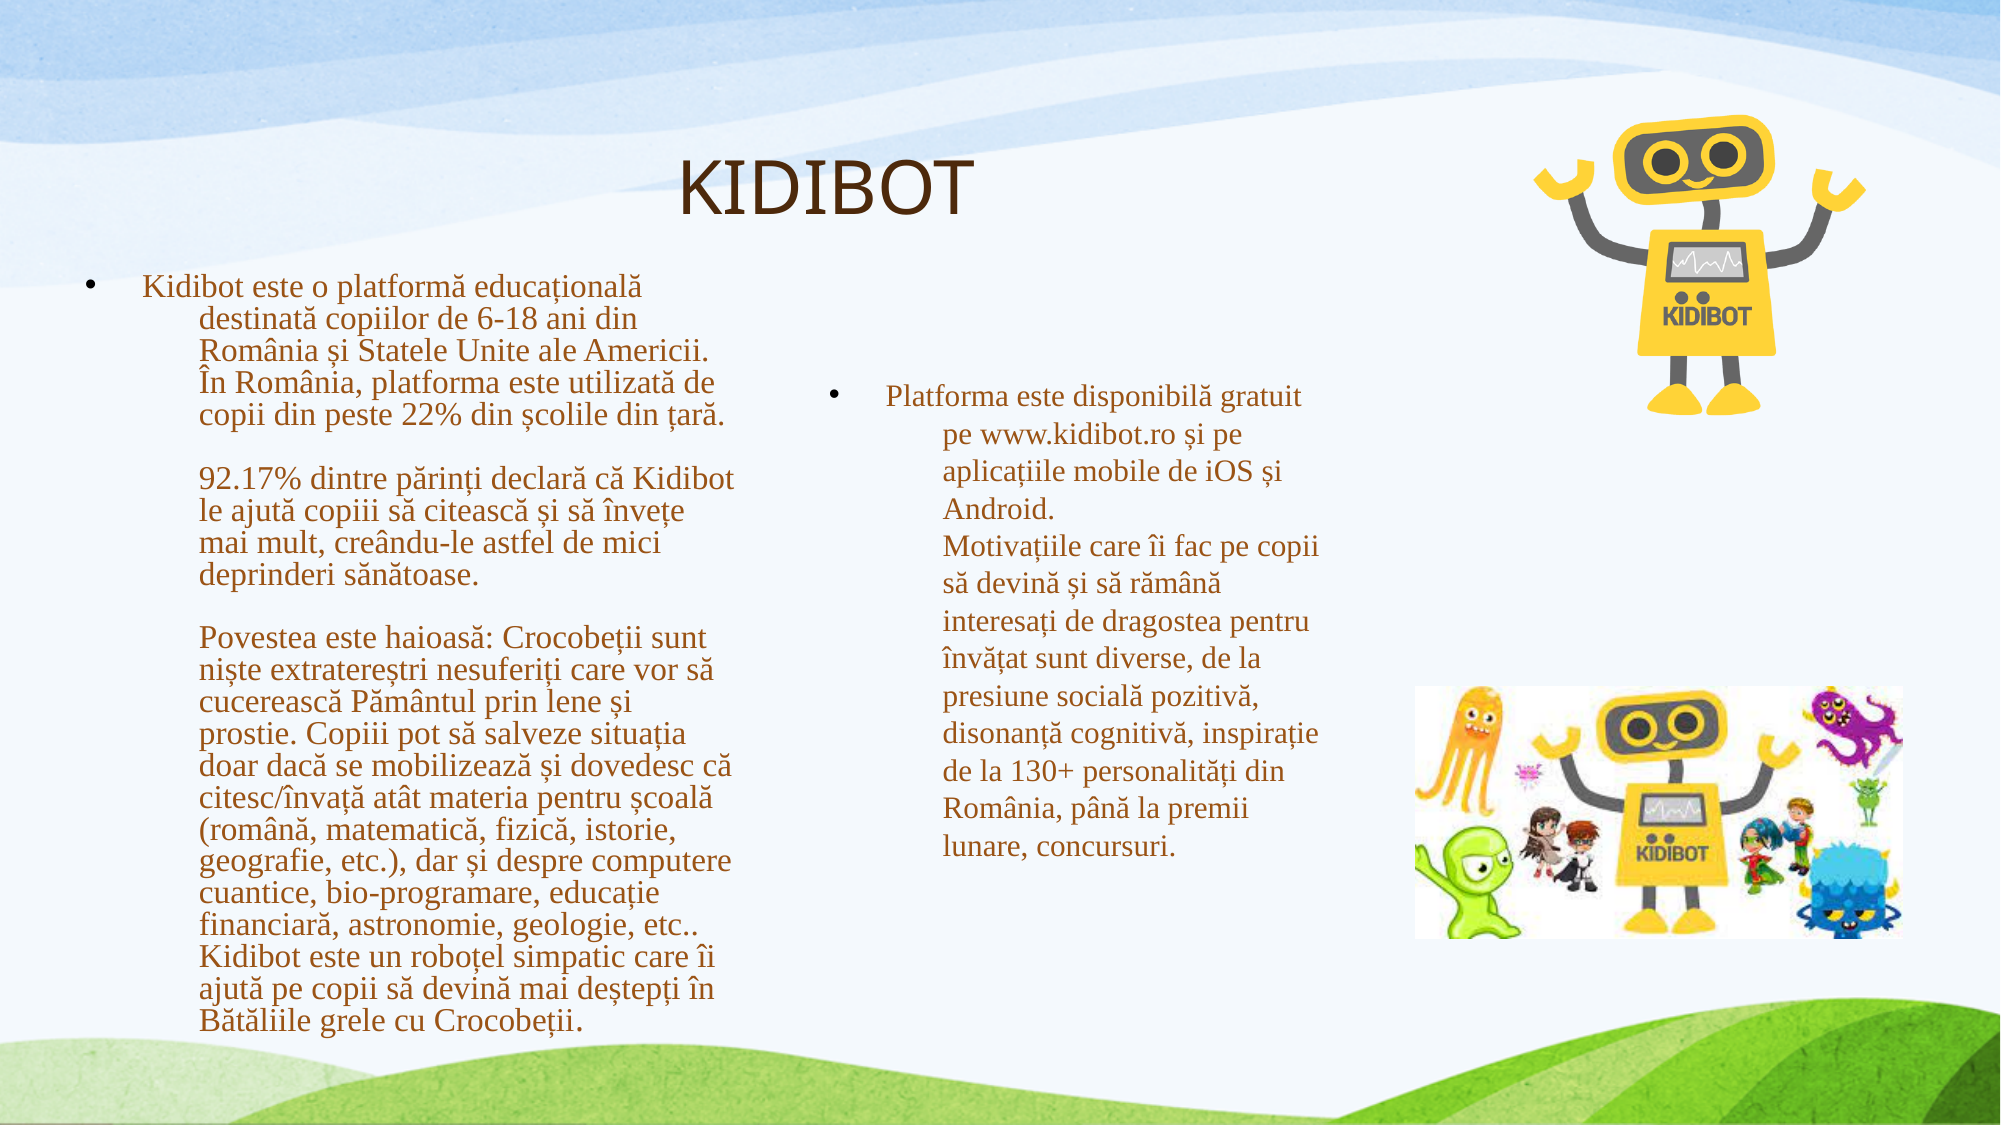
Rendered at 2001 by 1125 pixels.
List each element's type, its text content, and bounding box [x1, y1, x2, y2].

picture [0, 0, 2001, 1125]
list Platforma este disponibilă gratuit pe www.kidibot.ro și pe aplicațiile mobile de iOS și Android. Motivațiile care îi fac pe copii să devină și să rămână interesați de dragostea pentru învățat sunt diverse, de la presiune socială pozitivă, disonanță cognitivă, inspirație de la 130+ personalități din România, până la premii lunare, concursuri. [813, 368, 1356, 836]
list Kidibot este o platformă educațională destinată copiilor de 6-18 ani din România și Statele Unite ale Americii. În România, platforma este utilizată de copii din peste 22% din școlile din țară. 92.17% dintre părinți declară că Kidibot le ajută copiii să citească și să învețe mai mult, creându-le astfel de mici deprinderi sănătoase. Povestea este haioasă: Crocobeții sunt niște extratereștri nesuferiți care vor să cucerească Pământul prin lene și prostie. Copiii pot să salveze situația doar dacă se mobilizează și dovedesc că citesc/învață atât materia pentru școală (română, matematică, fizică, istorie, geografie, etc.), dar și despre computere cuantice, bio-programare, educație financiară, astronomie, geologie, etc.. Kidibot este un roboțel simpatic care îi ajută pe copii să devină mai deștepți în Bătăliile grele cu Crocobeții. [70, 264, 754, 939]
title KIDIBOT [661, 48, 1207, 239]
